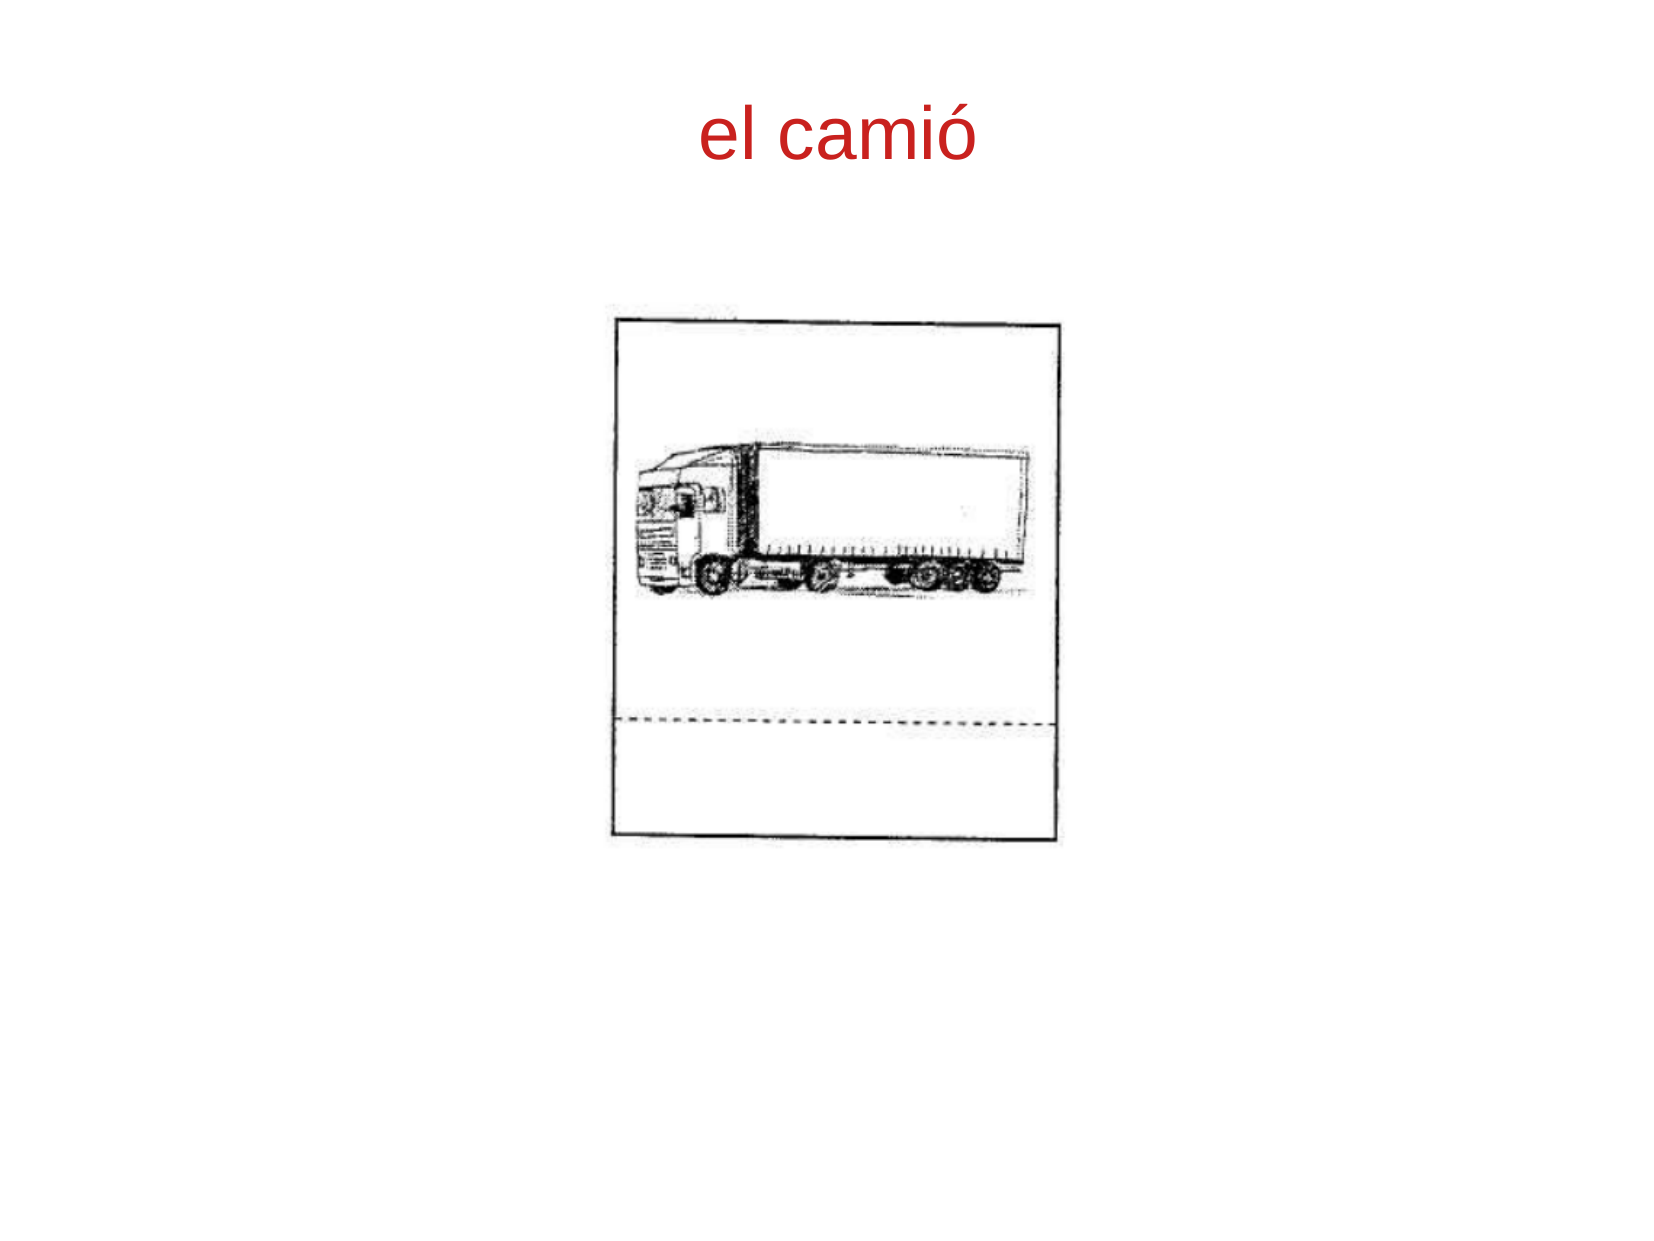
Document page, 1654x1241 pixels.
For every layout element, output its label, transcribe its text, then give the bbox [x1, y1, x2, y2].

text_box el camió [389, 58, 1288, 201]
picture [581, 291, 1094, 873]
